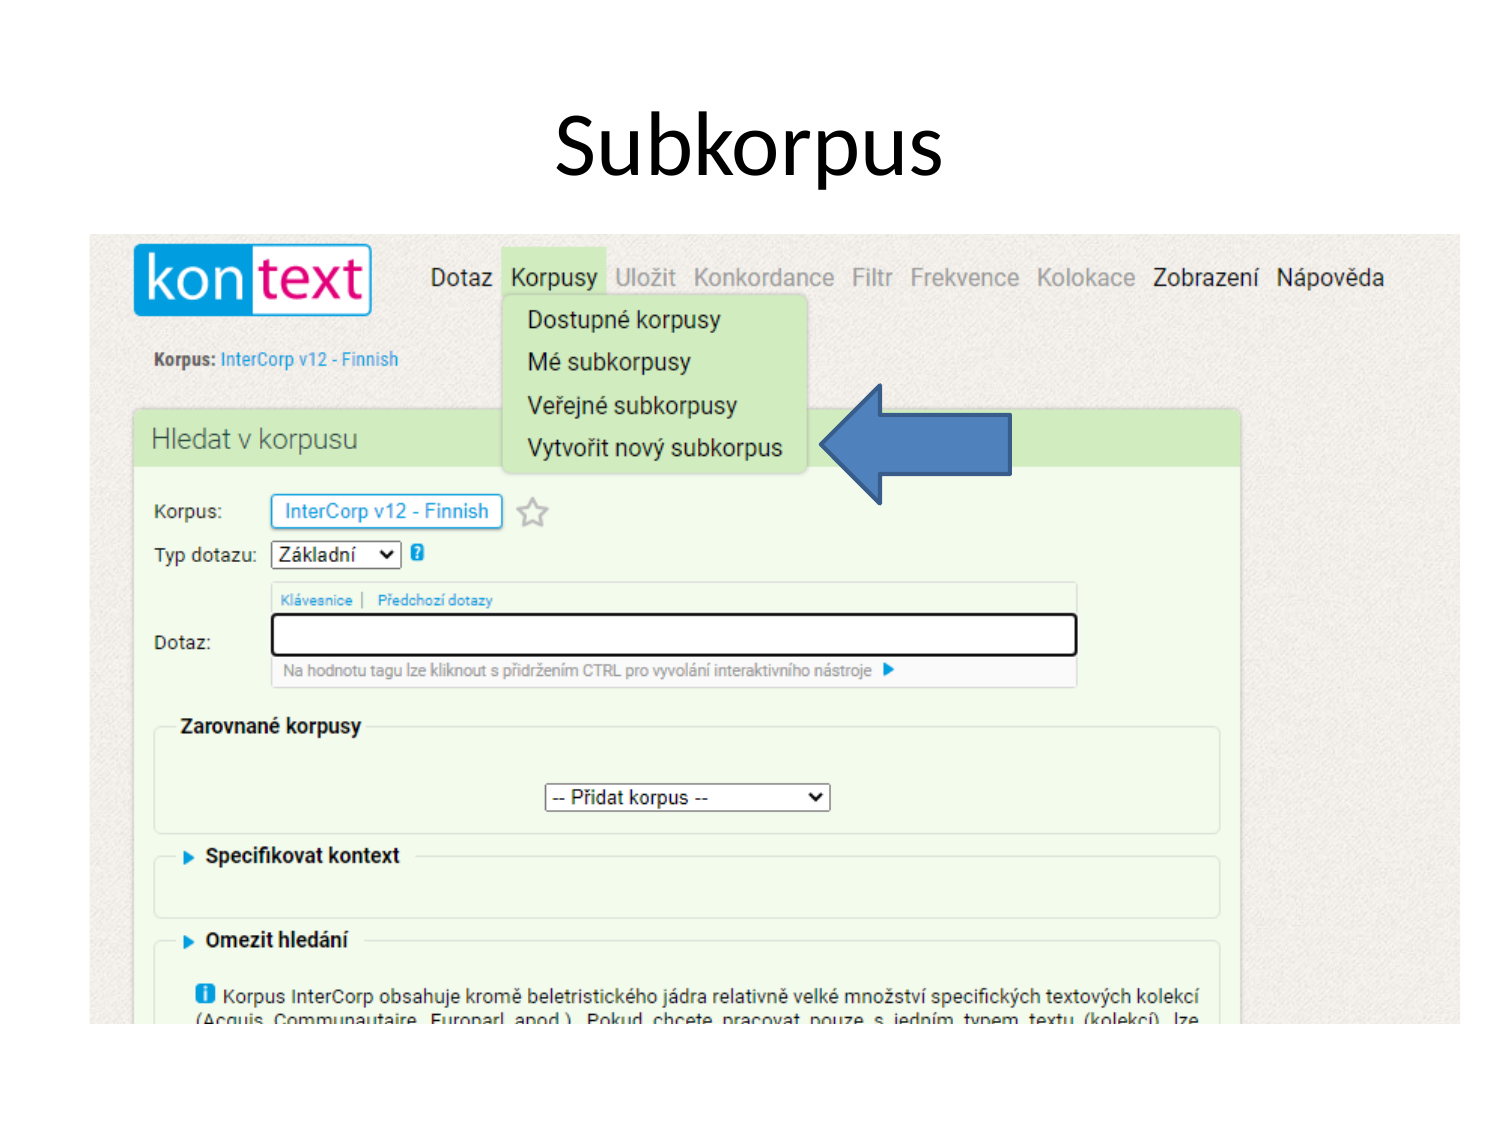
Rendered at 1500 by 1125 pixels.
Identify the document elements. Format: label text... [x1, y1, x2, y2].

title Subkorpus [75, 45, 1426, 233]
picture [89, 234, 1461, 1024]
text_box [820, 385, 1010, 504]
